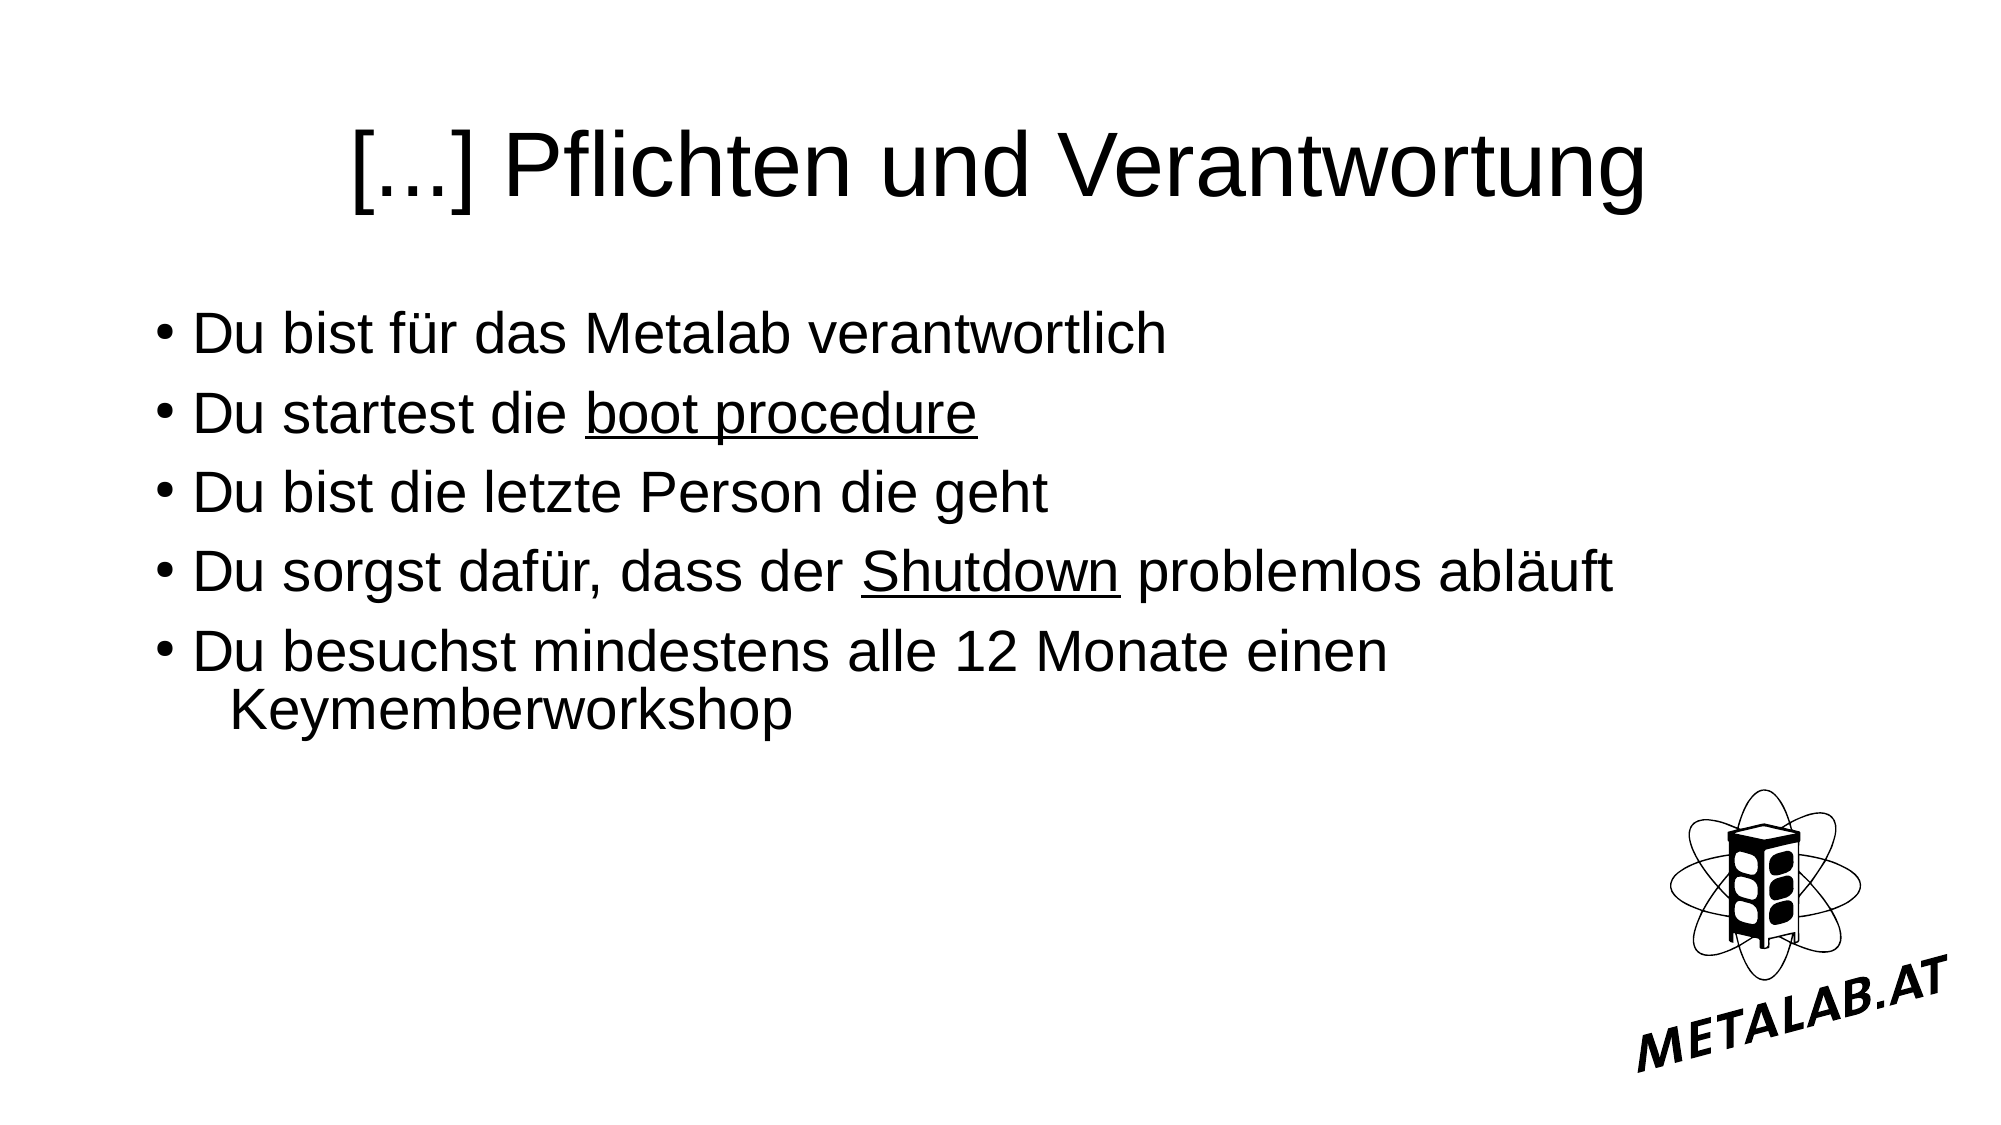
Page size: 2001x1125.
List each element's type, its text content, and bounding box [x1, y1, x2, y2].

list Du bist für das Metalab verantwortlich Du startest die boot procedure Du bist die letzte Person die geht Du sorgst dafür, dass der Shutdown problemlos abläuft Du besuchst mindestens alle 12 Monate einen Keymemberworkshop [137, 299, 1863, 1014]
title [...] Pflichten und Verantwortung [137, 59, 1863, 278]
